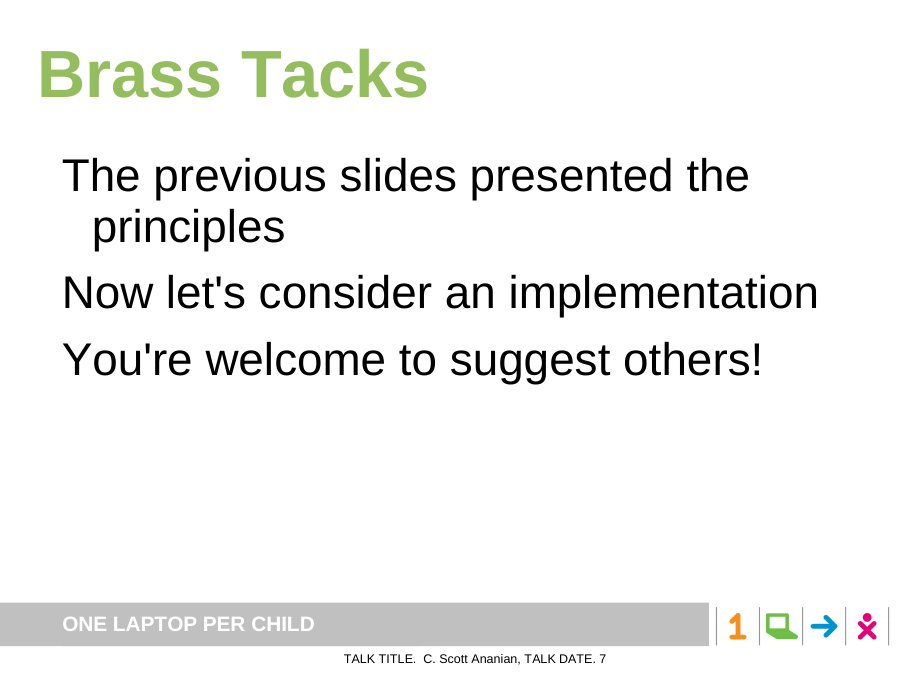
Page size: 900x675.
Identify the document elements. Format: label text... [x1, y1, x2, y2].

picture [844, 598, 898, 655]
list The previous slides presented the principles Now let's consider an implementation You're welcome to suggest others! [61, 150, 844, 675]
title Brass Tacks [37, 37, 856, 211]
